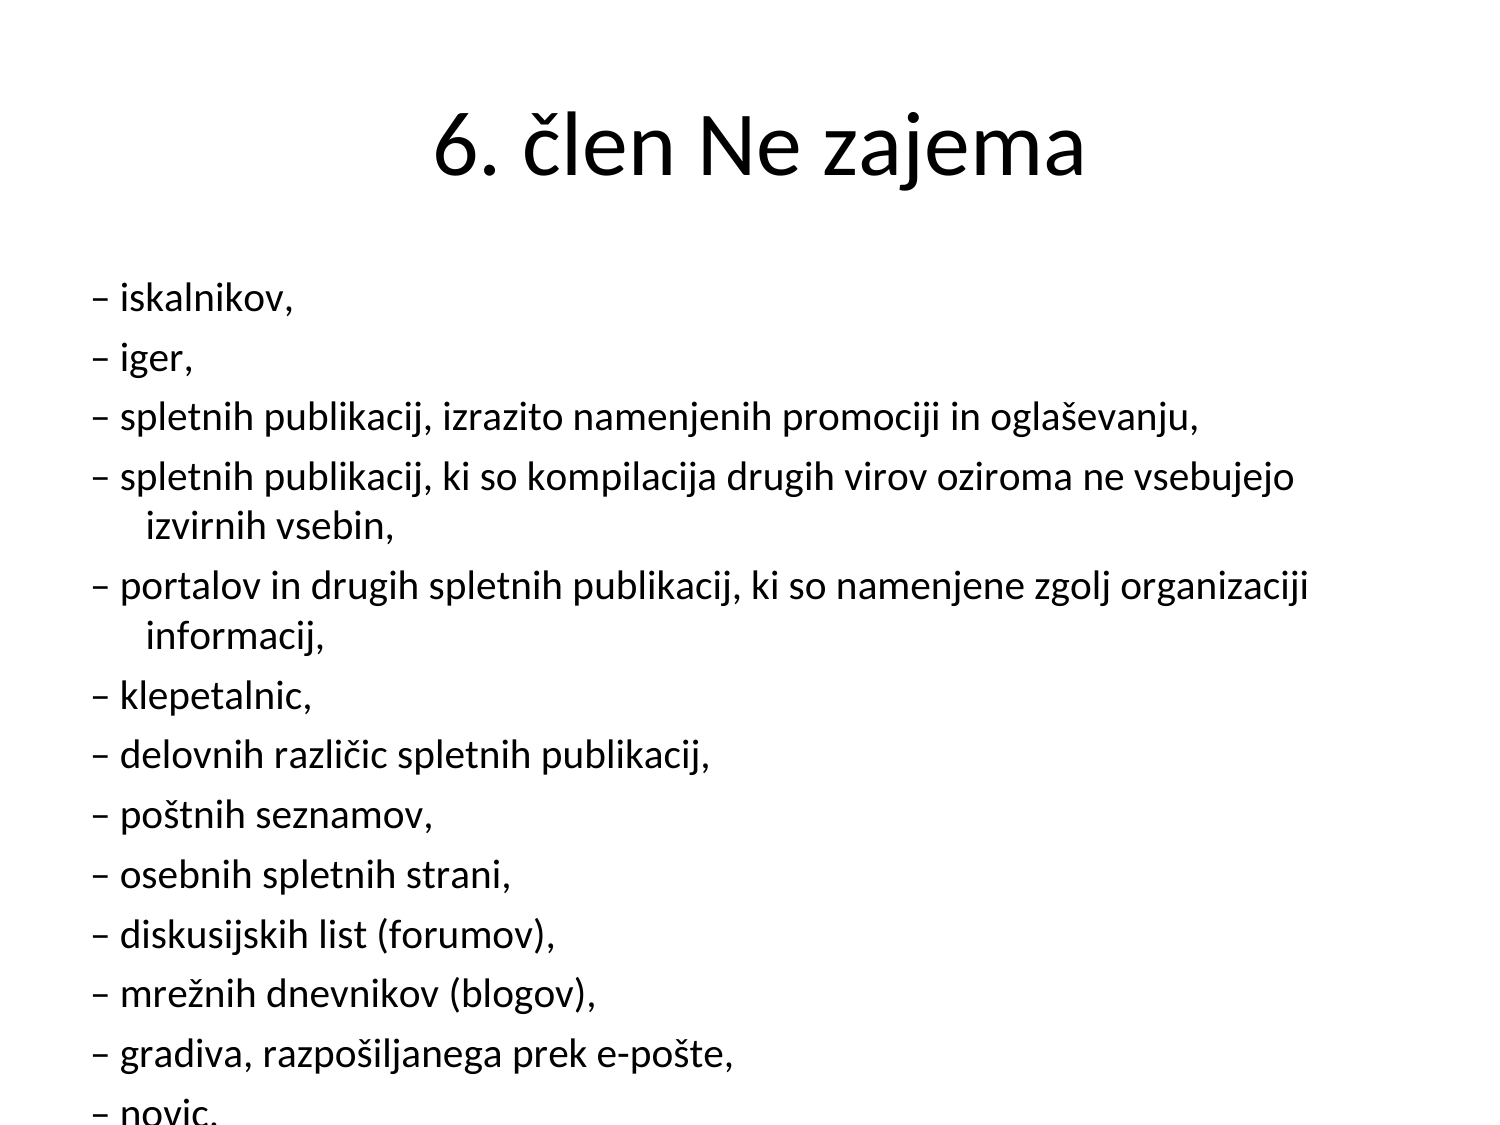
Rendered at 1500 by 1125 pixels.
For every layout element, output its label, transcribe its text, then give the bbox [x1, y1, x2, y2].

list – iskalnikov, – iger, – spletnih publikacij, izrazito namenjenih promociji in oglaševanju, – spletnih publikacij, ki so kompilacija drugih virov oziroma ne vsebujejo izvirnih vsebin, – portalov in drugih spletnih publikacij, ki so namenjene zgolj organizaciji informacij, – klepetalnic, – delovnih različic spletnih publikacij, – poštnih seznamov, – osebnih spletnih strani, – diskusijskih list (forumov), – mrežnih dnevnikov (blogov), – gradiva, razpošiljanega prek e-pošte, – novic, – podatkovnih zbirk. [75, 262, 1426, 1125]
title 6. člen Ne zajema [75, 45, 1426, 233]
